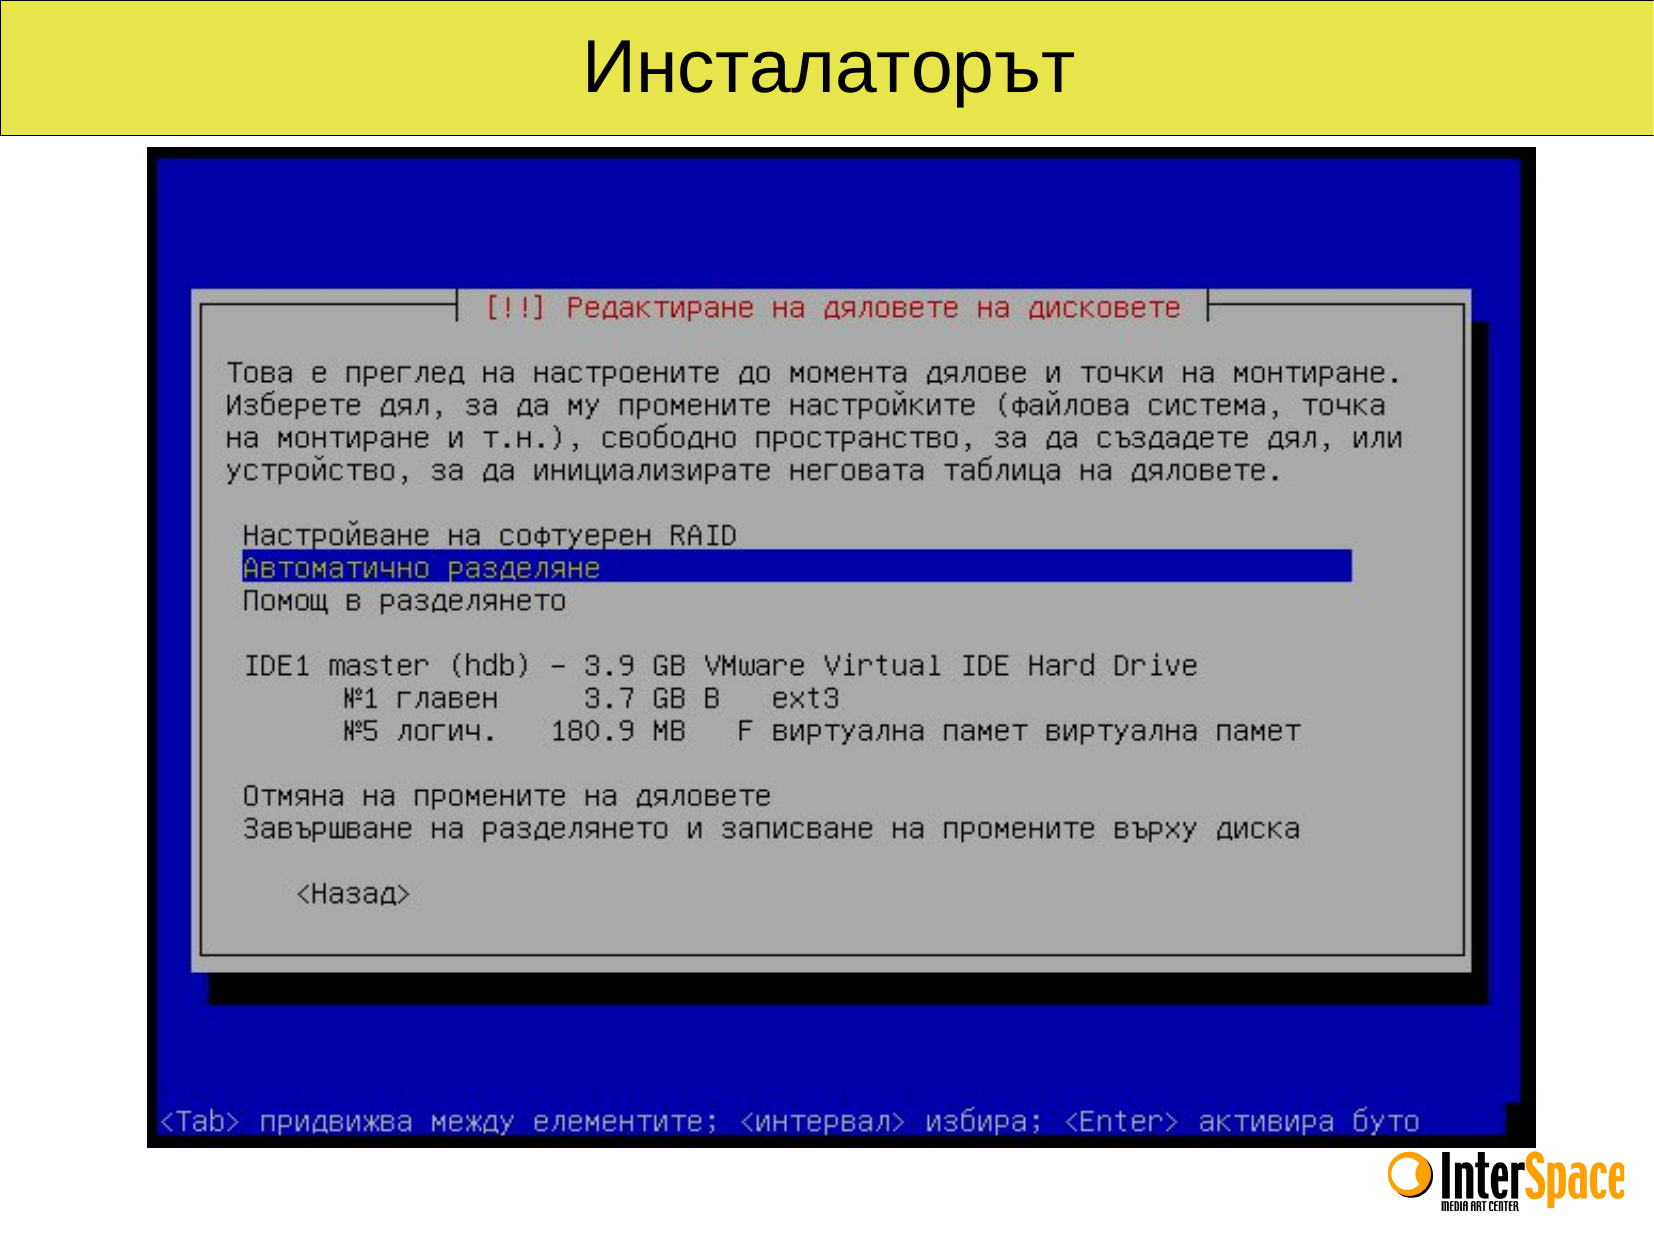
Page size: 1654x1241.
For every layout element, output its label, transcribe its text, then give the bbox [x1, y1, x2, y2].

picture [147, 147, 1536, 1148]
title Инсталаторът [123, 14, 1536, 119]
